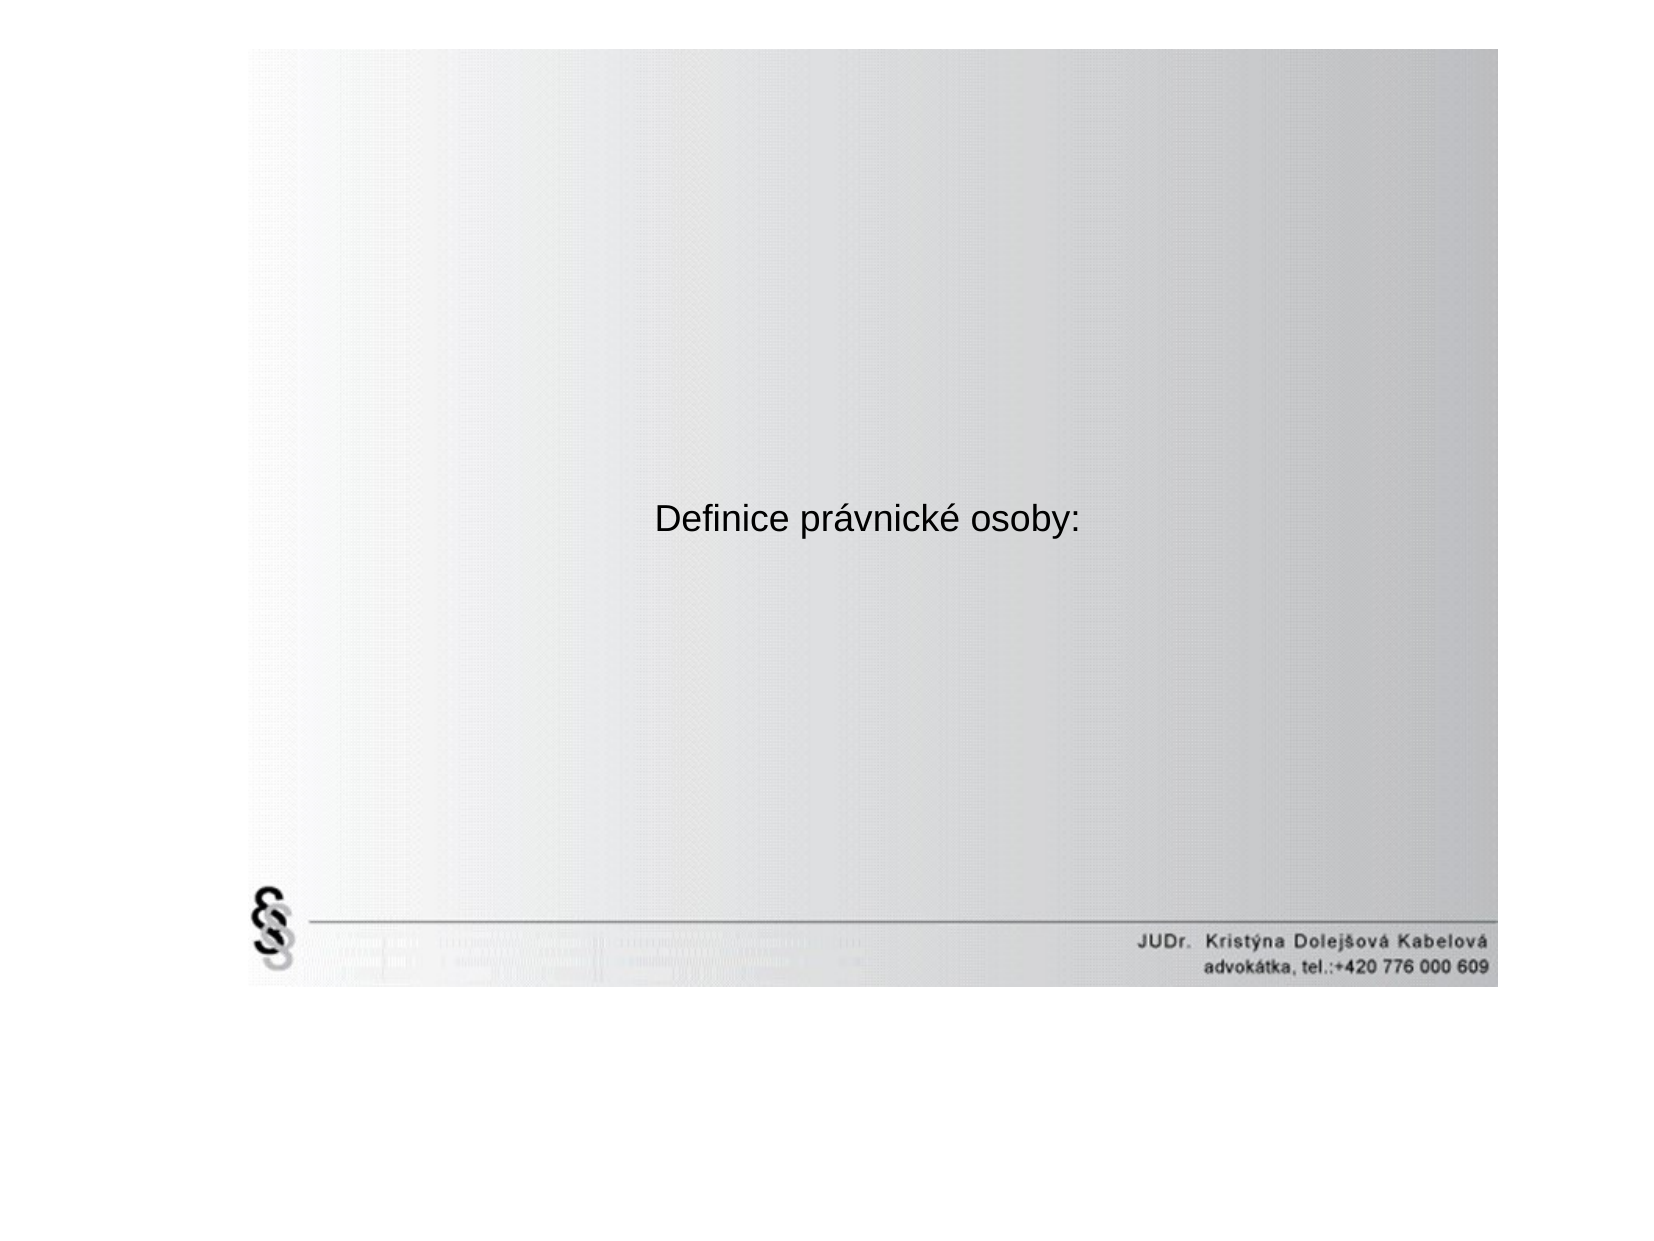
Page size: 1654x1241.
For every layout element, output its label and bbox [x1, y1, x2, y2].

picture [248, 49, 1498, 987]
